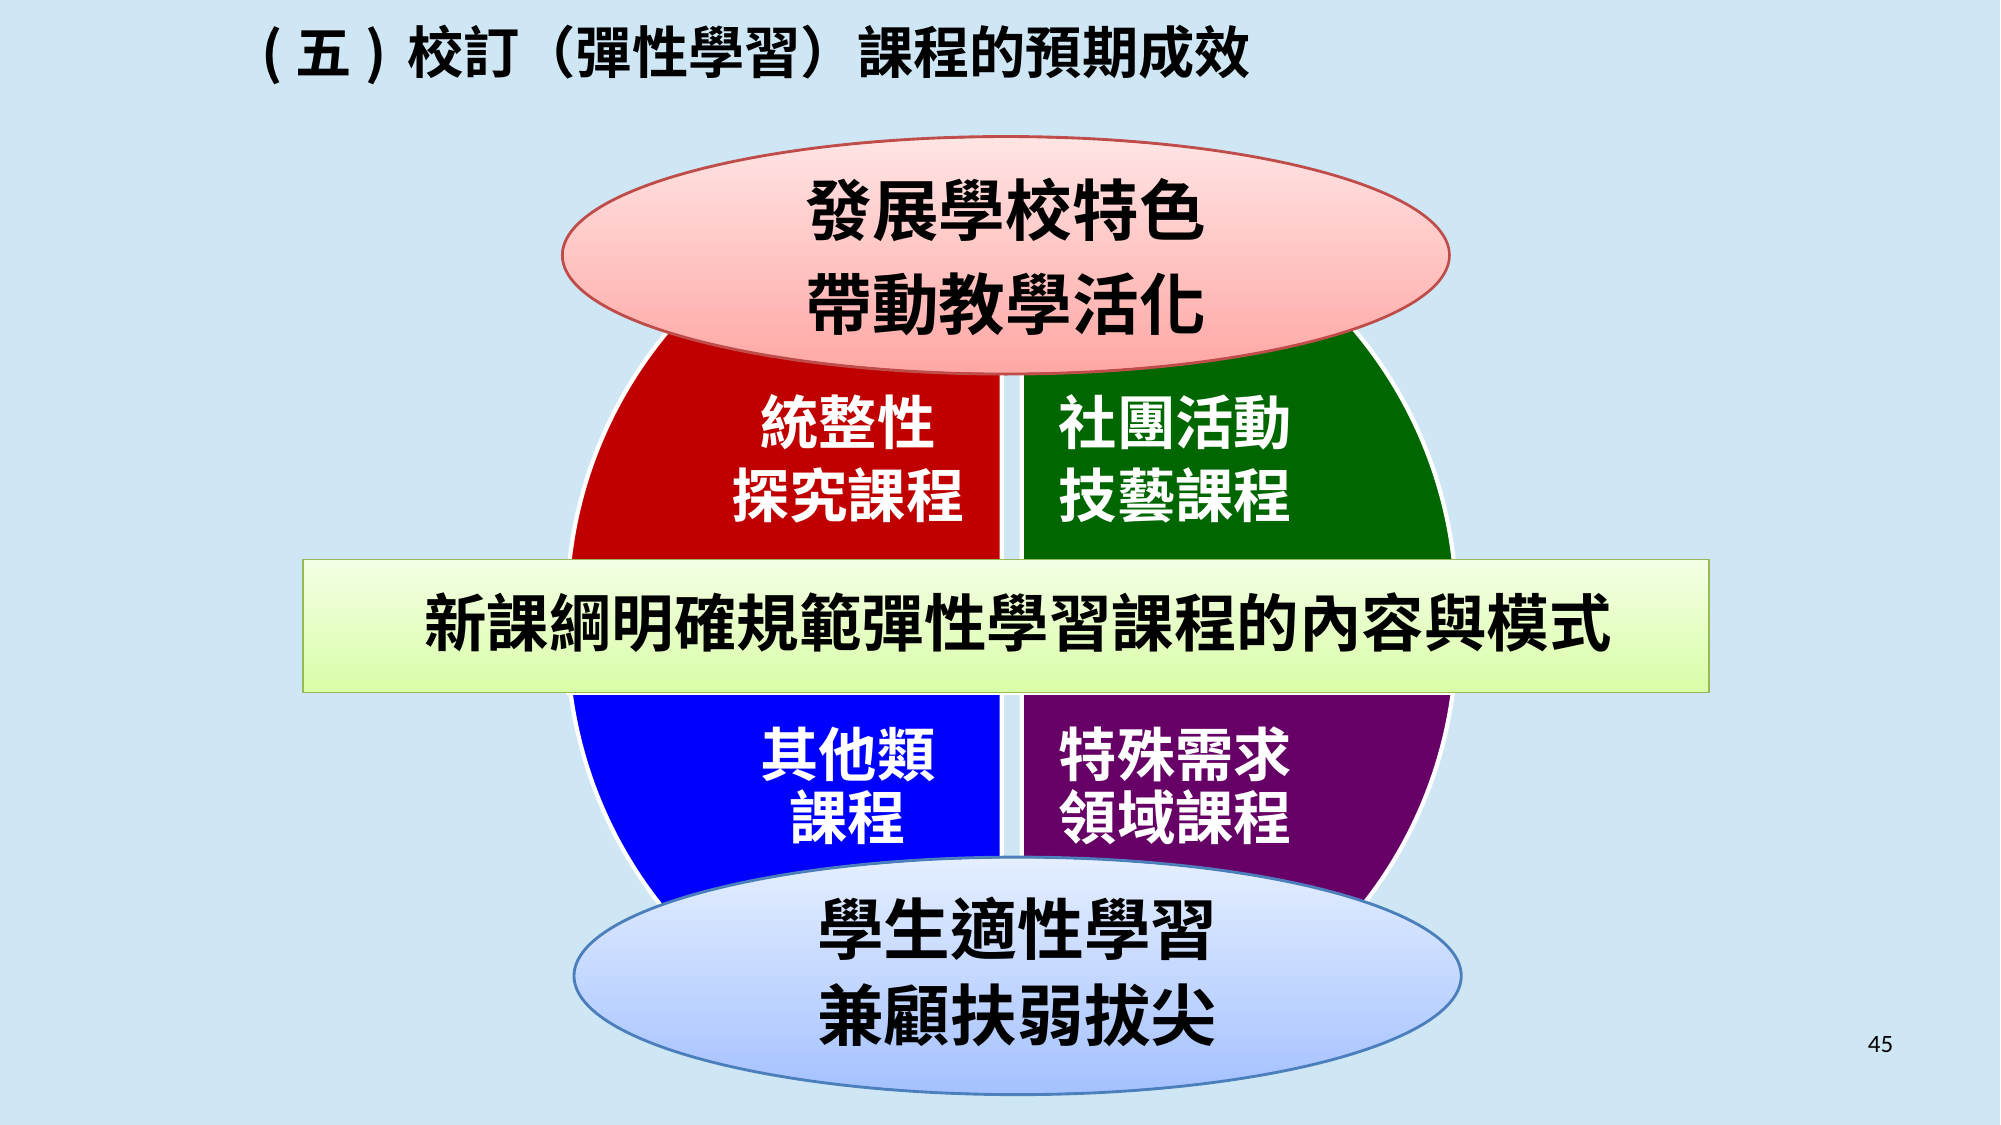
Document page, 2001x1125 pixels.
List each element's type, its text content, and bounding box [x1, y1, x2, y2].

slide_number <編號> [1853, 1020, 1974, 1106]
title (五)校訂（彈性學習）課程的預期成效 [246, 9, 1323, 155]
text_box 統整性 探究課程 [569, 332, 1002, 559]
text_box 發展學校特色 帶動教學活化 [562, 155, 1449, 374]
text_box 特殊需求領域課程 [1021, 693, 1453, 902]
text_box 學生適性學習 兼顧扶弱拔尖 [574, 857, 1461, 1094]
text_box 新課綱明確規範彈性學習課程的內容與模式 [303, 559, 1709, 693]
text_box 其他類 課程 [570, 693, 1002, 905]
text_box 社團活動 技藝課程 [1021, 329, 1454, 559]
